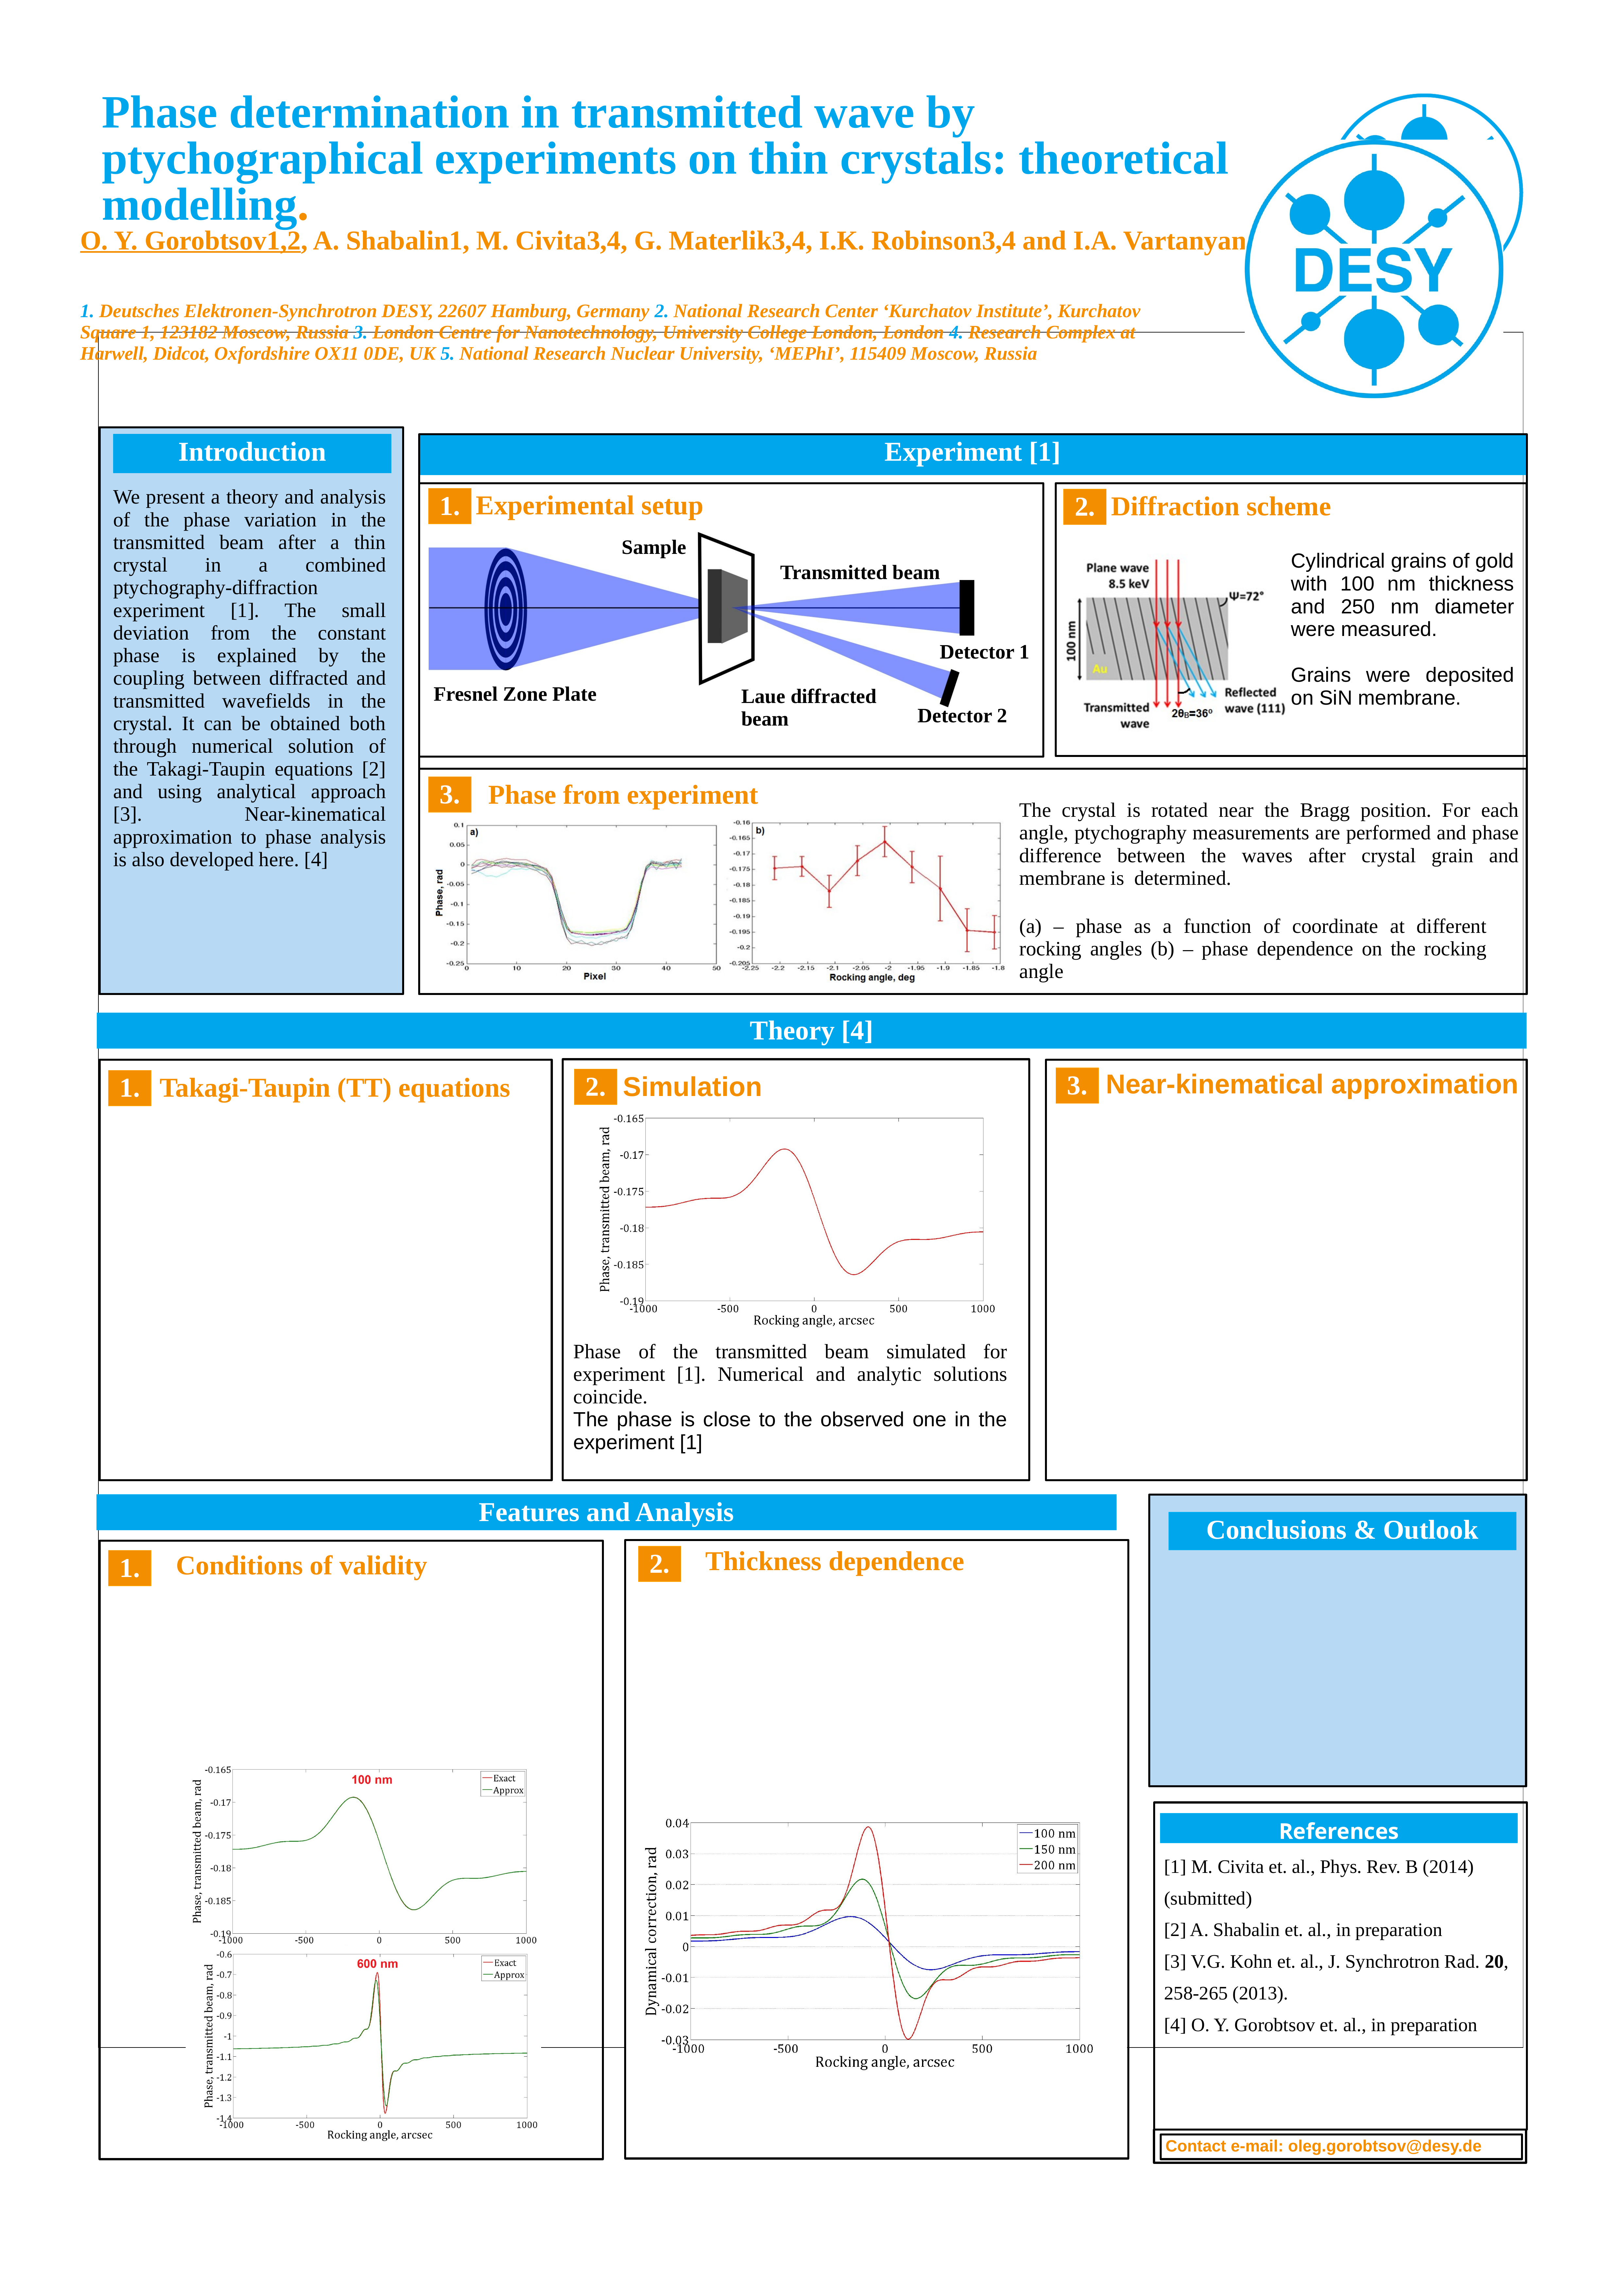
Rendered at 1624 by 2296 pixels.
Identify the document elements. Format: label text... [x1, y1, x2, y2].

picture [429, 532, 974, 707]
text_box Simulation [618, 1069, 1001, 1107]
text_box Detector 2 [913, 702, 1055, 732]
text_box (a) – phase as a function of coordinate at different rocking angles (b) – phase dependence on the rocking angle [1014, 912, 1492, 992]
picture [595, 1110, 996, 1328]
text_box 2. [1064, 489, 1106, 525]
text_box Phase of the transmitted beam simulated for experiment [1]. Numerical and analytic solutions coincide. The phase is close to the observed one in the experiment [1] [569, 1338, 1013, 1467]
text_box Contact e-mail: oleg.gorobtsov@desy.de [1160, 2134, 1522, 2159]
text_box [1] M. Civita et. al., Phys. Rev. B (2014) (submitted) [2] A. Shabalin et. al., in preparation [3] V.G. Kohn et. al., J. Synchrotron Rad. 20, 258-265 (2013). [4] O. Y. Gorobtsov et. al., in preparation [1159, 1843, 1514, 2091]
text_box 3. [1056, 1068, 1099, 1104]
text_box Experimental setup [471, 488, 848, 526]
text_box We present a theory and analysis of the phase variation in the transmitted beam after a thin crystal in a combined ptychography-diffraction experiment [1]. The small deviation from the constant phase is explained by the coupling between diffracted and transmitted wavefields in the crystal. It can be obtained both through numerical solution of the Takagi-Taupin equations [2] and using analytical approach [3]. Near-kinematical approximation to phase analysis is also developed here. [4] [108, 483, 391, 959]
text_box 3. [428, 777, 471, 813]
text_box Conclusions & Outlook [1169, 1512, 1516, 1550]
text_box 2. [574, 1069, 617, 1105]
text_box Introduction [113, 434, 391, 473]
picture [1059, 554, 1291, 733]
text_box [99, 427, 403, 994]
text_box Theory [4] [97, 1013, 1527, 1048]
picture [1245, 274, 1368, 398]
text_box Diffraction scheme [1106, 488, 1526, 527]
text_box Near-kinematical approximation [1101, 1067, 1532, 1105]
text_box 2. [638, 1546, 681, 1582]
picture [186, 1760, 541, 2146]
text_box O. Y. Gorobtsov1,2, A. Shabalin1, M. Civita3,4, G. Materlik3,4, I.K. Robinson3,4 and I.A. Vartanyants1,5 [75, 225, 1350, 423]
text_box Conditions of validity [171, 1548, 517, 1586]
text_box The crystal is rotated near the Bragg position. For each angle, ptychography measurements are performed and phase difference between the waves after crystal grain and membrane is determined. [1014, 796, 1524, 900]
text_box Thickness dependence [700, 1544, 1046, 1582]
picture [1381, 140, 1503, 261]
picture [1249, 144, 1499, 394]
text_box 1. [428, 488, 471, 524]
text_box Phase determination in transmitted wave by ptychographical experiments on thin crystals: theoretical modelling. [97, 88, 1242, 245]
text_box [1149, 1494, 1526, 1787]
text_box Phase from experiment [483, 777, 915, 815]
text_box 1. [108, 1070, 151, 1106]
text_box Laue diffracted beam [736, 682, 894, 737]
text_box References [1160, 1813, 1518, 1843]
picture [434, 819, 1007, 984]
text_box Detector 1 [935, 638, 1055, 668]
text_box 1. Deutsches Elektronen-Synchrotron DESY, 22607 Hamburg, Germany 2. National Research Center ‘Kurchatov Institute’, Kurchatov Square 1, 123182 Moscow, Russia 3. London Centre for Nanotechnology, University College London, London 4. Research Complex at Harwell, Didcot, Oxfordshire OX11 0DE, UK 5. National Research Nuclear University, ‘MEPhI’, 115409 Moscow, Russia [75, 298, 1159, 413]
text_box Detector 1 [1057, 638, 1059, 668]
text_box Fresnel Zone Plate [429, 680, 635, 710]
text_box 1. [108, 1550, 151, 1586]
text_box Diffraction scheme [1528, 488, 1538, 527]
text_box Sample [617, 533, 806, 563]
text_box Detector 2 [1057, 702, 1059, 732]
picture [1245, 140, 1366, 264]
text_box Features and Analysis [97, 1494, 1117, 1530]
picture [626, 1802, 1127, 2071]
text_box Transmitted beam [775, 558, 964, 588]
text_box Experiment [1] [420, 435, 1526, 475]
text_box Takagi-Taupin (TT) equations [155, 1070, 552, 1108]
text_box Cylindrical grains of gold with 100 nm thickness and 250 nm diameter were measured. Grains were deposited on SiN membrane. [1286, 547, 1519, 725]
picture [1381, 277, 1503, 398]
